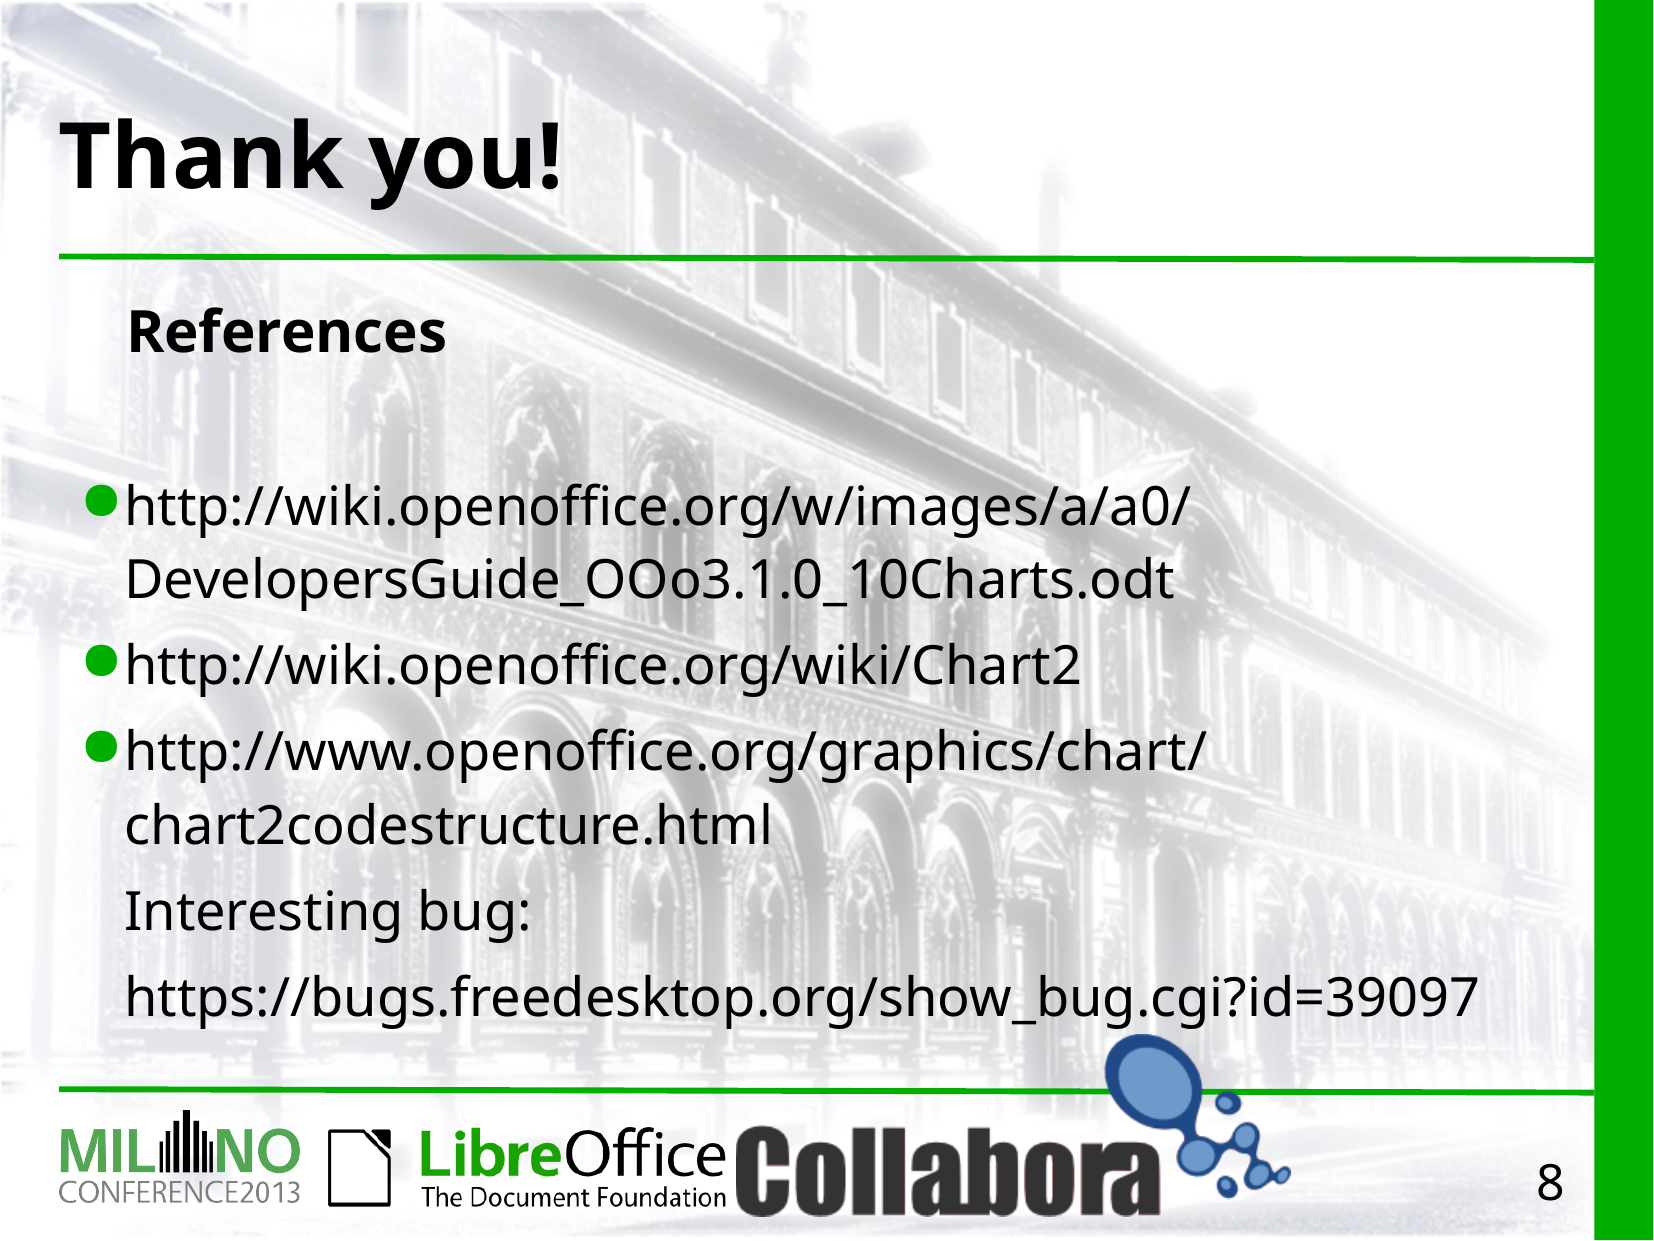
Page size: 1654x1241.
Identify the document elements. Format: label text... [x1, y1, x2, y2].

list References http://wiki.openoffice.org/w/images/a/a0/DevelopersGuide_OOo3.1.0_10Charts.odt http://wiki.openoffice.org/wiki/Chart2 http://www.openoffice.org/graphics/chart/chart2codestructure.html Interesting bug: https://bugs.freedesktop.org/show_bug.cgi?id=39097 [35, 290, 1524, 1066]
picture [0, 1, 1594, 1241]
title Thank you! [59, 49, 1548, 257]
